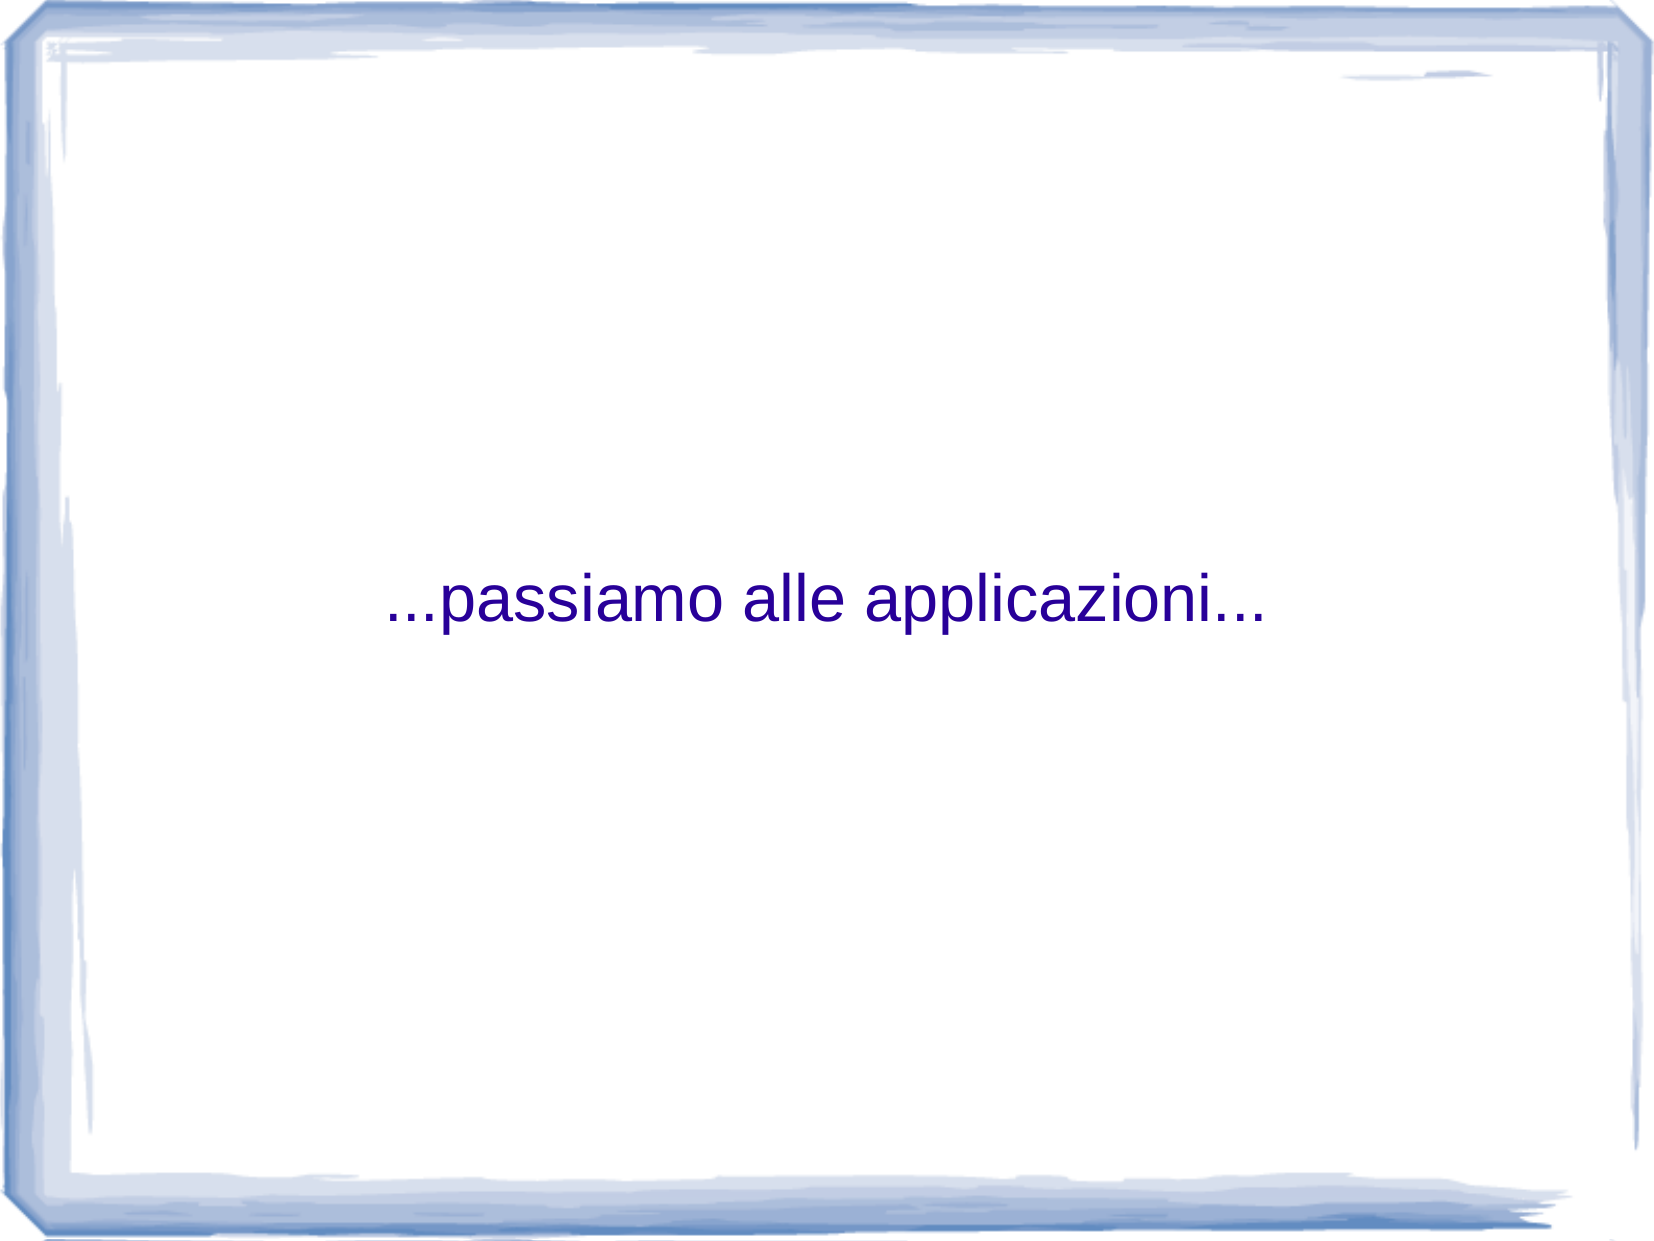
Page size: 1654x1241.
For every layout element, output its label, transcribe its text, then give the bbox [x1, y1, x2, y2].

picture [0, 0, 1654, 1241]
text_box ...passiamo alle applicazioni... [82, 56, 1571, 1136]
